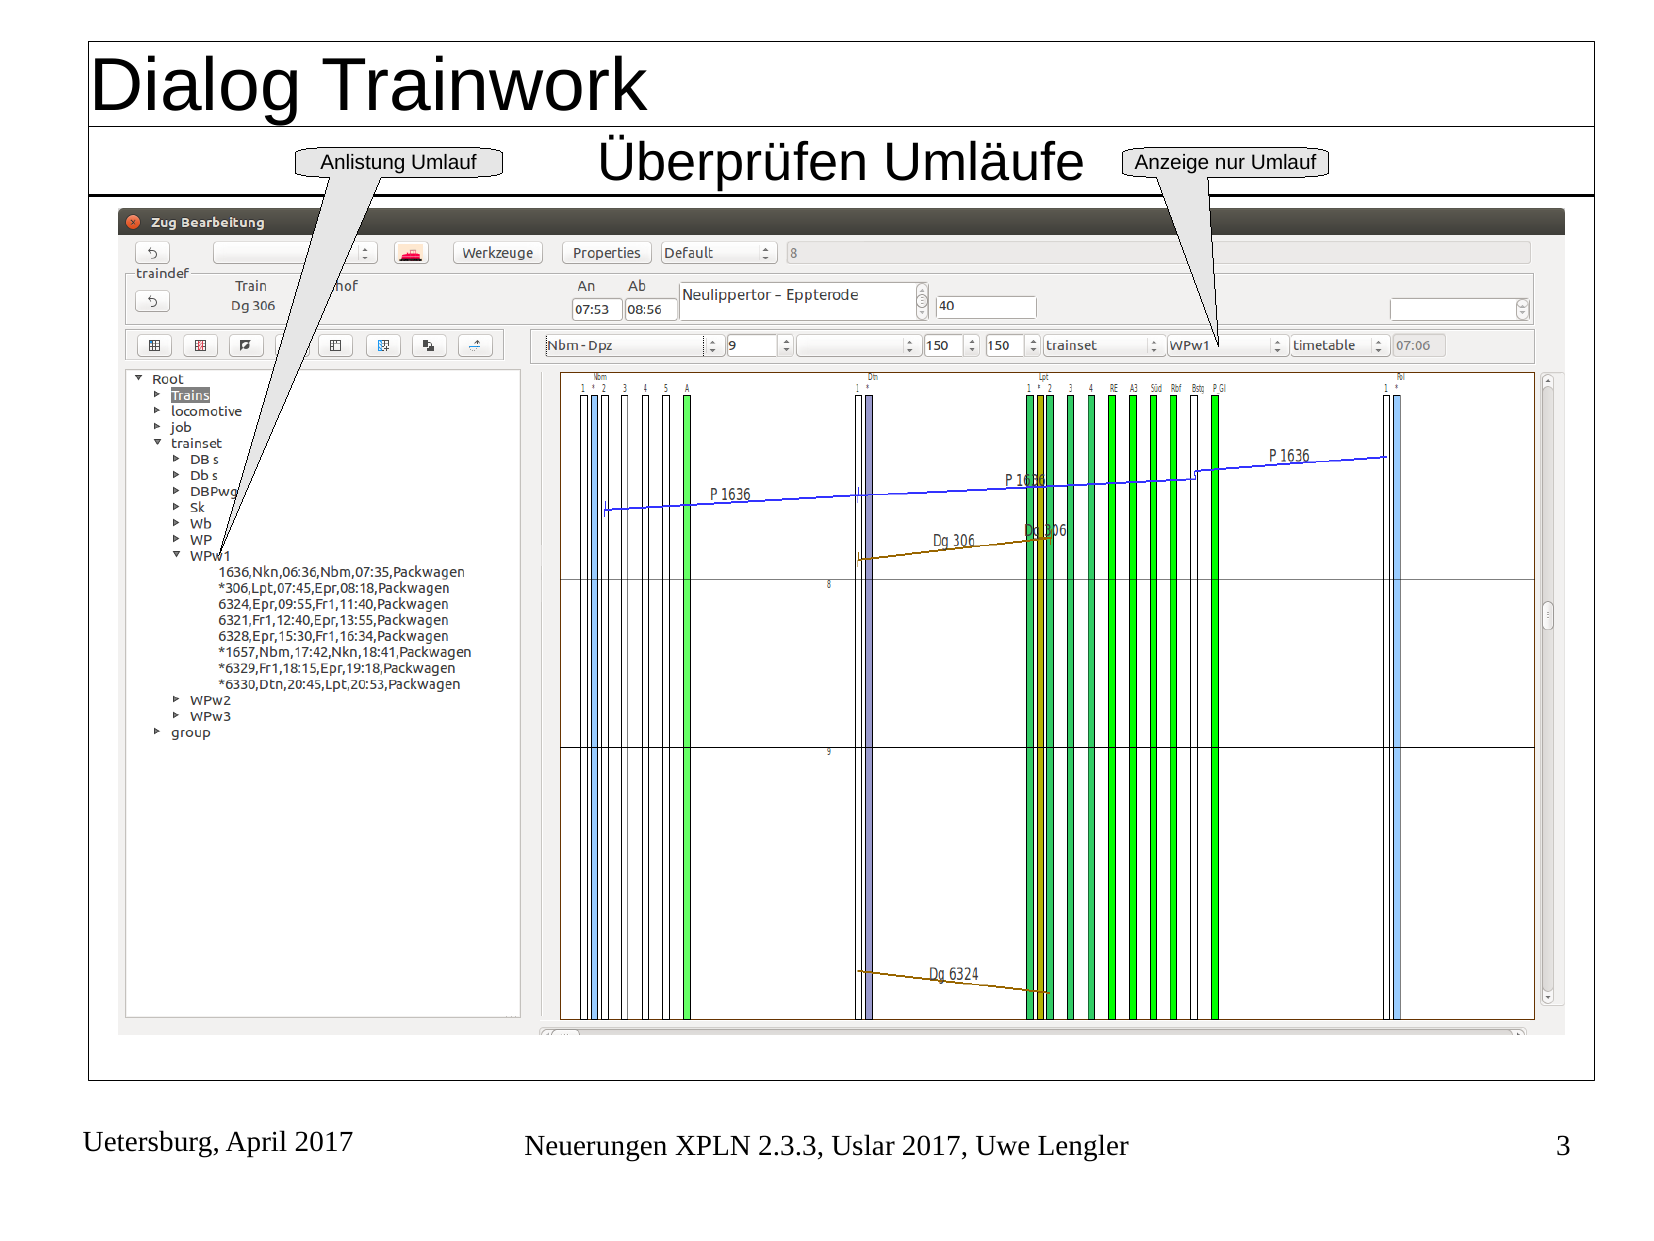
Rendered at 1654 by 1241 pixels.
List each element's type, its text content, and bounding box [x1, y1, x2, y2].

text_box Anzeige nur Umlauf [1122, 147, 1329, 347]
text_box Anlistung Umlauf [218, 147, 503, 556]
title Überprüfen Umläufe [88, 126, 1595, 194]
picture [118, 208, 1565, 1035]
title Dialog Trainwork [88, 41, 1595, 126]
